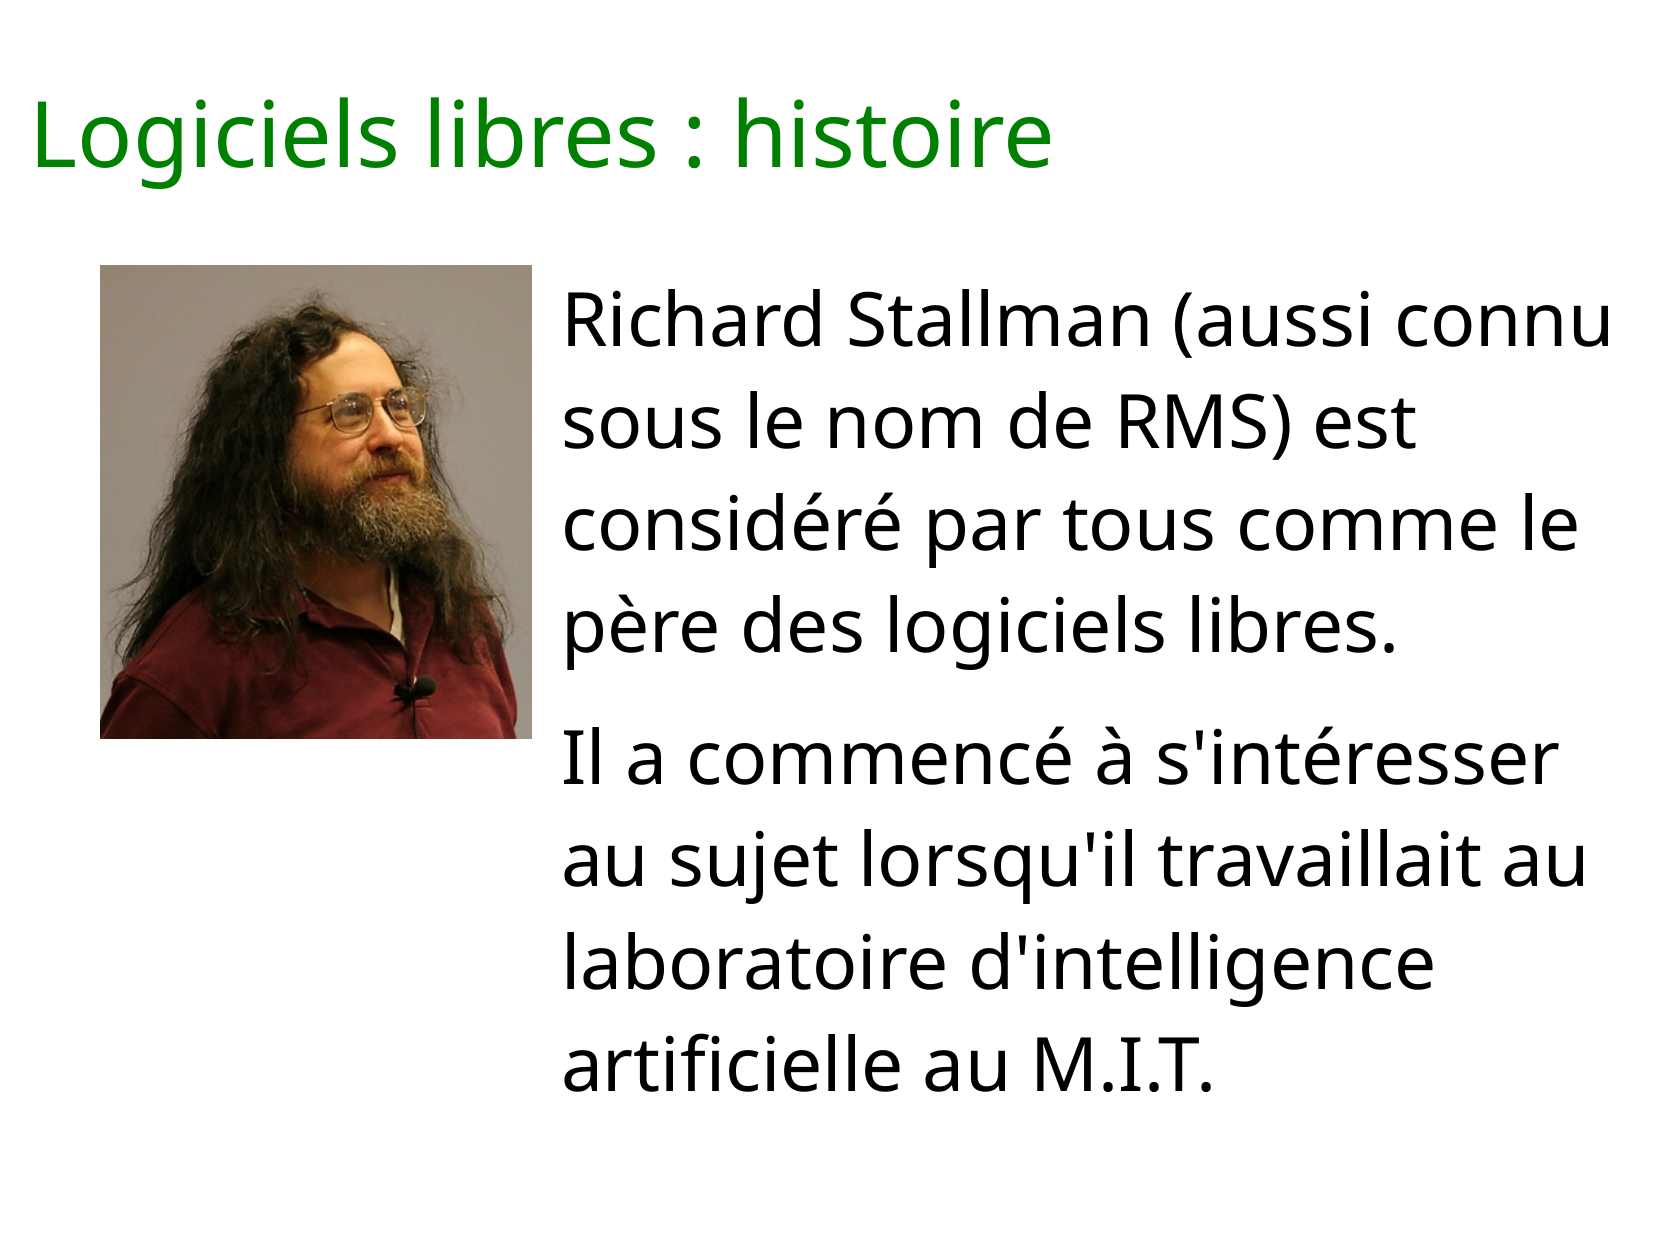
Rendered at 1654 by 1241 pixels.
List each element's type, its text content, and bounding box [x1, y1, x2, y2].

picture [100, 265, 532, 739]
title Logiciels libres : histoire [29, 59, 1323, 205]
list Richard Stallman (aussi connu sous le nom de RMS) est considéré par tous comme le père des logiciels libres. Il a commencé à s'intéresser au sujet lorsqu'il travaillait au laboratoire d'intelligence artificielle au M.I.T. [561, 265, 1625, 1171]
